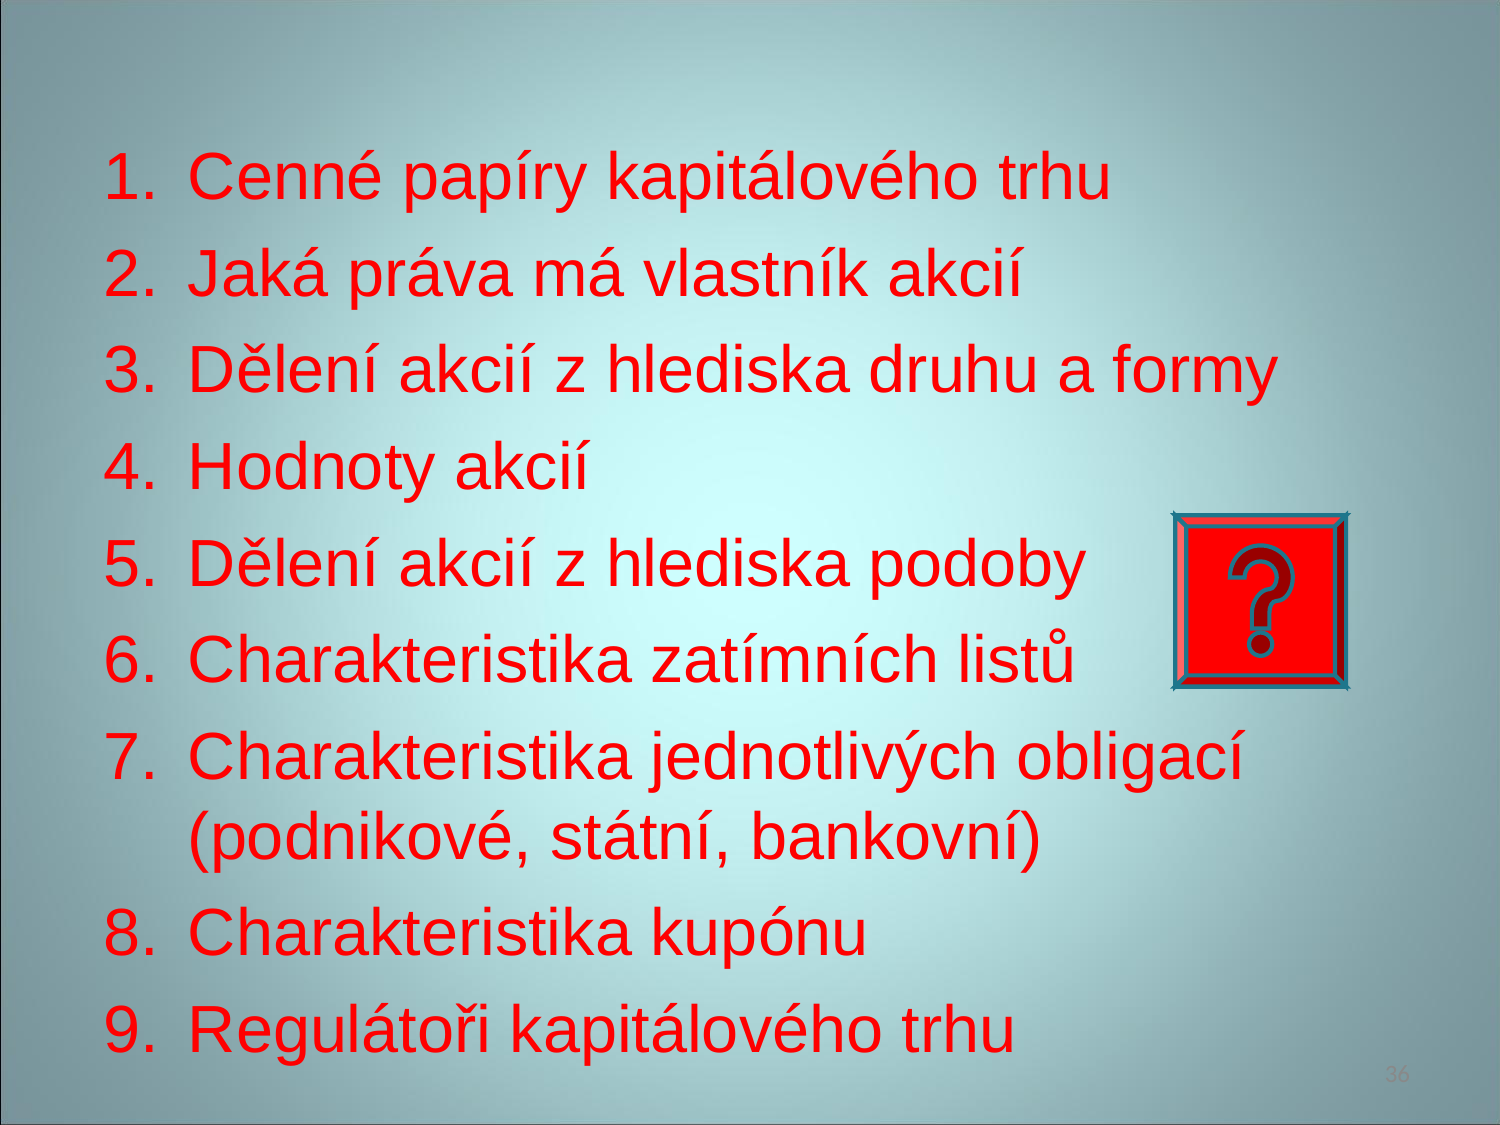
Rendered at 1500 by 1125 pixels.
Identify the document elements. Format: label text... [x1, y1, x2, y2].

picture [0, 0, 1500, 1125]
list Cenné papíry kapitálového trhu Jaká práva má vlastník akcií Dělení akcií z hlediska druhu a formy Hodnoty akcií Dělení akcií z hlediska podoby Charakteristika zatímních listů Charakteristika jednotlivých obligací (podnikové, státní, bankovní) Charakteristika kupónu Regulátoři kapitálového trhu [88, 125, 1439, 1125]
text_box [1176, 515, 1347, 687]
text_box <číslo> [1074, 1042, 1426, 1103]
